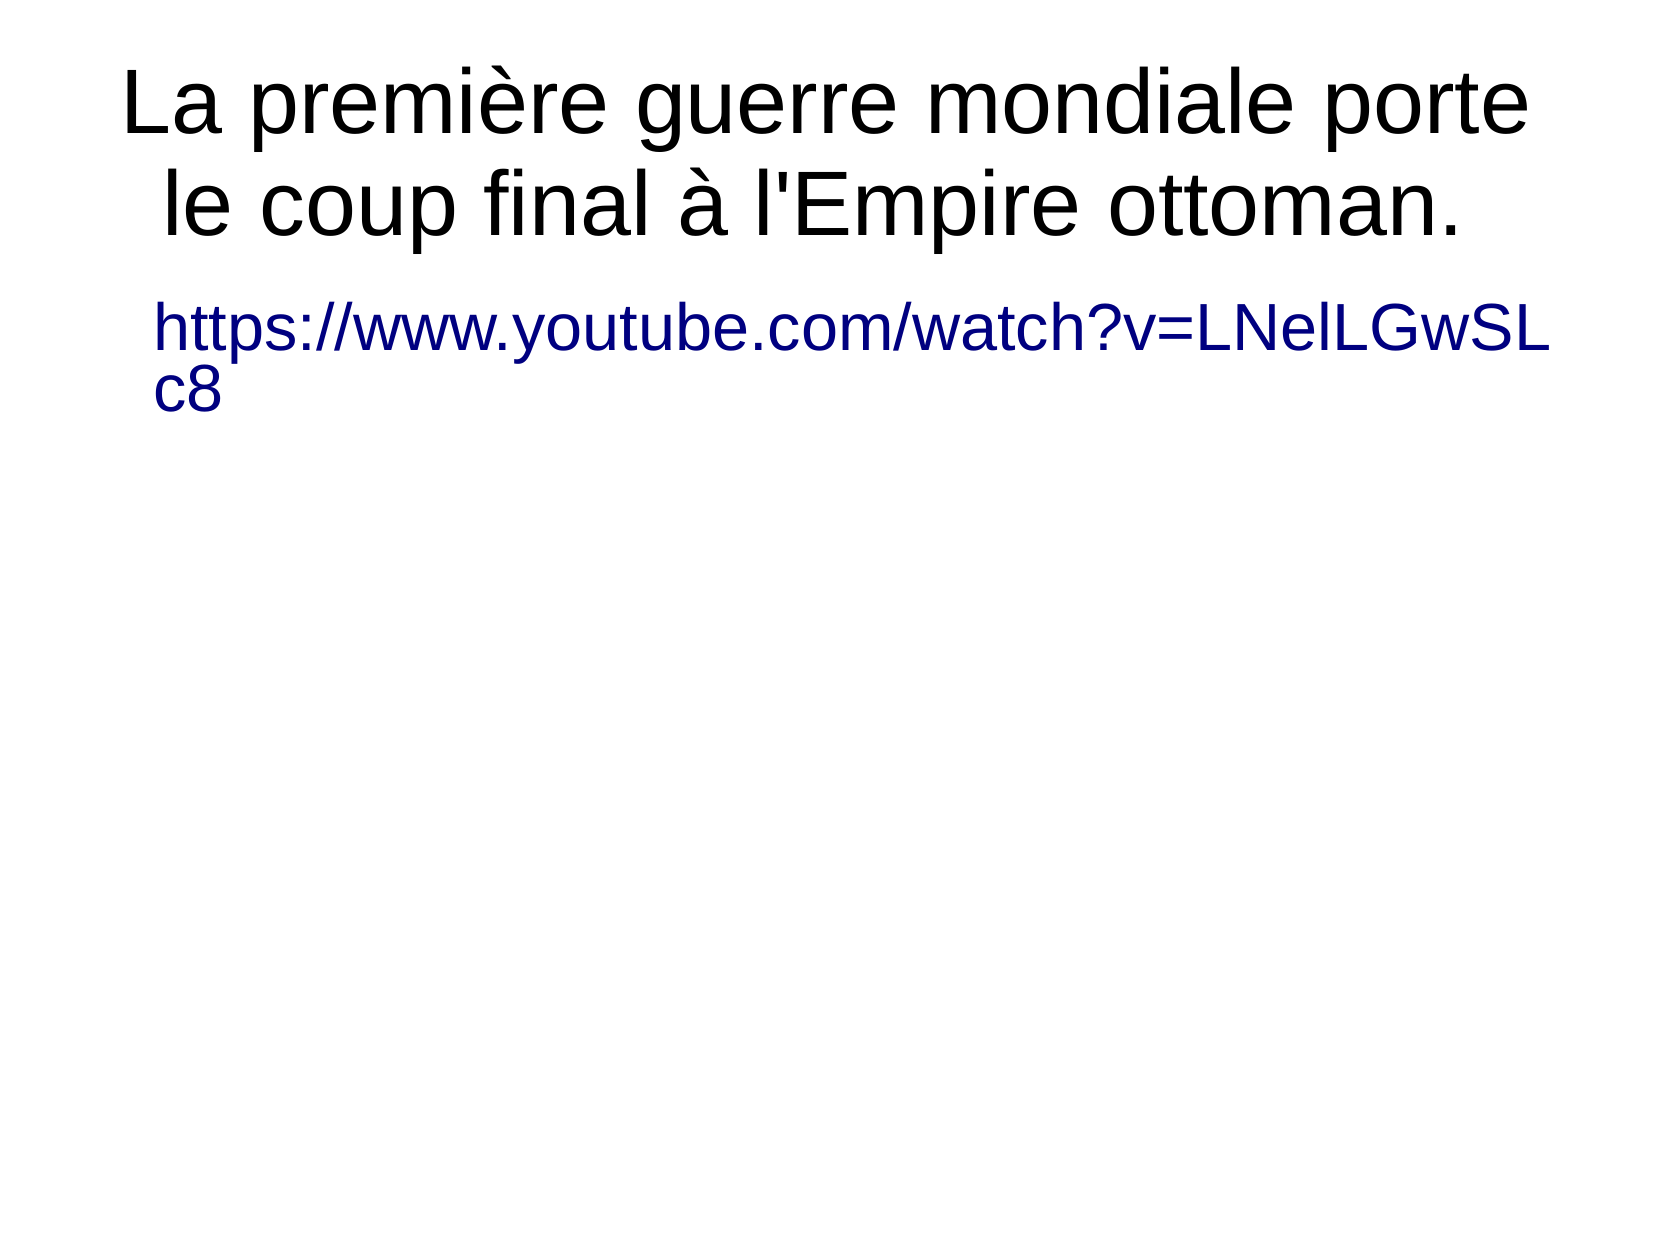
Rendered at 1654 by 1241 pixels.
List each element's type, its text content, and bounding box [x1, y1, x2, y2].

title La première guerre mondiale porte le coup final à l'Empire ottoman. [82, 49, 1571, 257]
list https://www.youtube.com/watch?v=LNelLGwSLc8 [82, 290, 1571, 1109]
